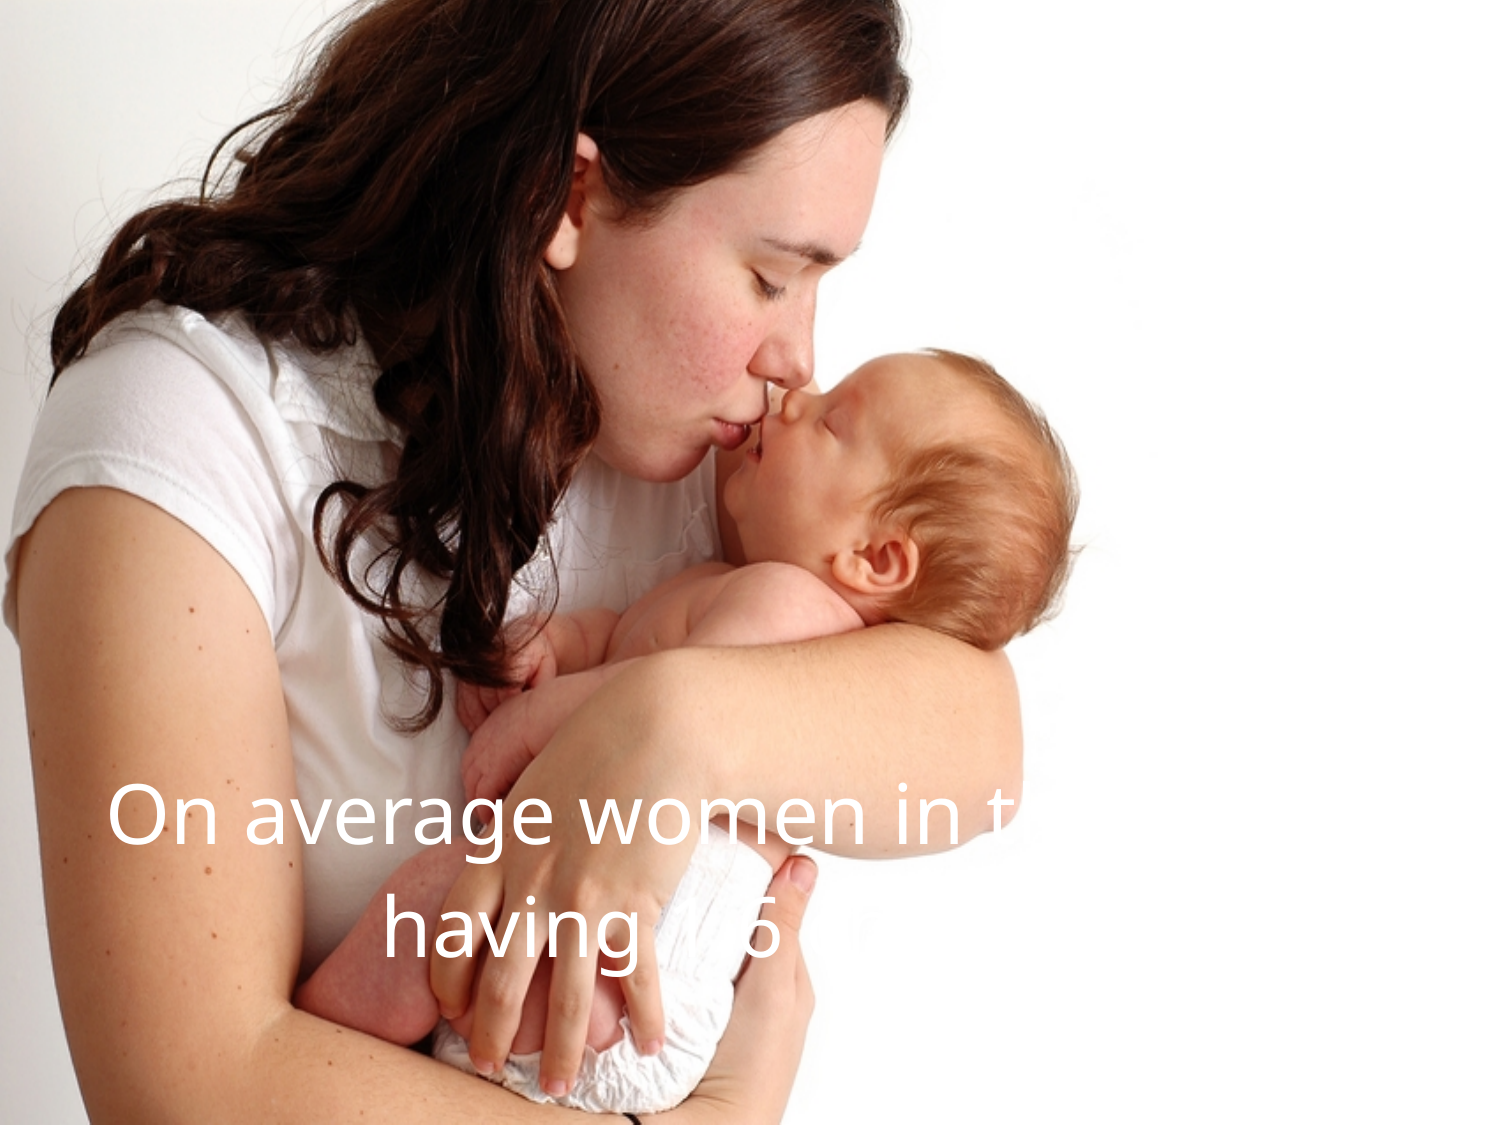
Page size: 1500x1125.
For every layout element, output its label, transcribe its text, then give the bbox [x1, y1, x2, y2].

picture [0, 0, 1500, 1125]
title On average women in the UK are having 1.6 children [76, 774, 1427, 963]
